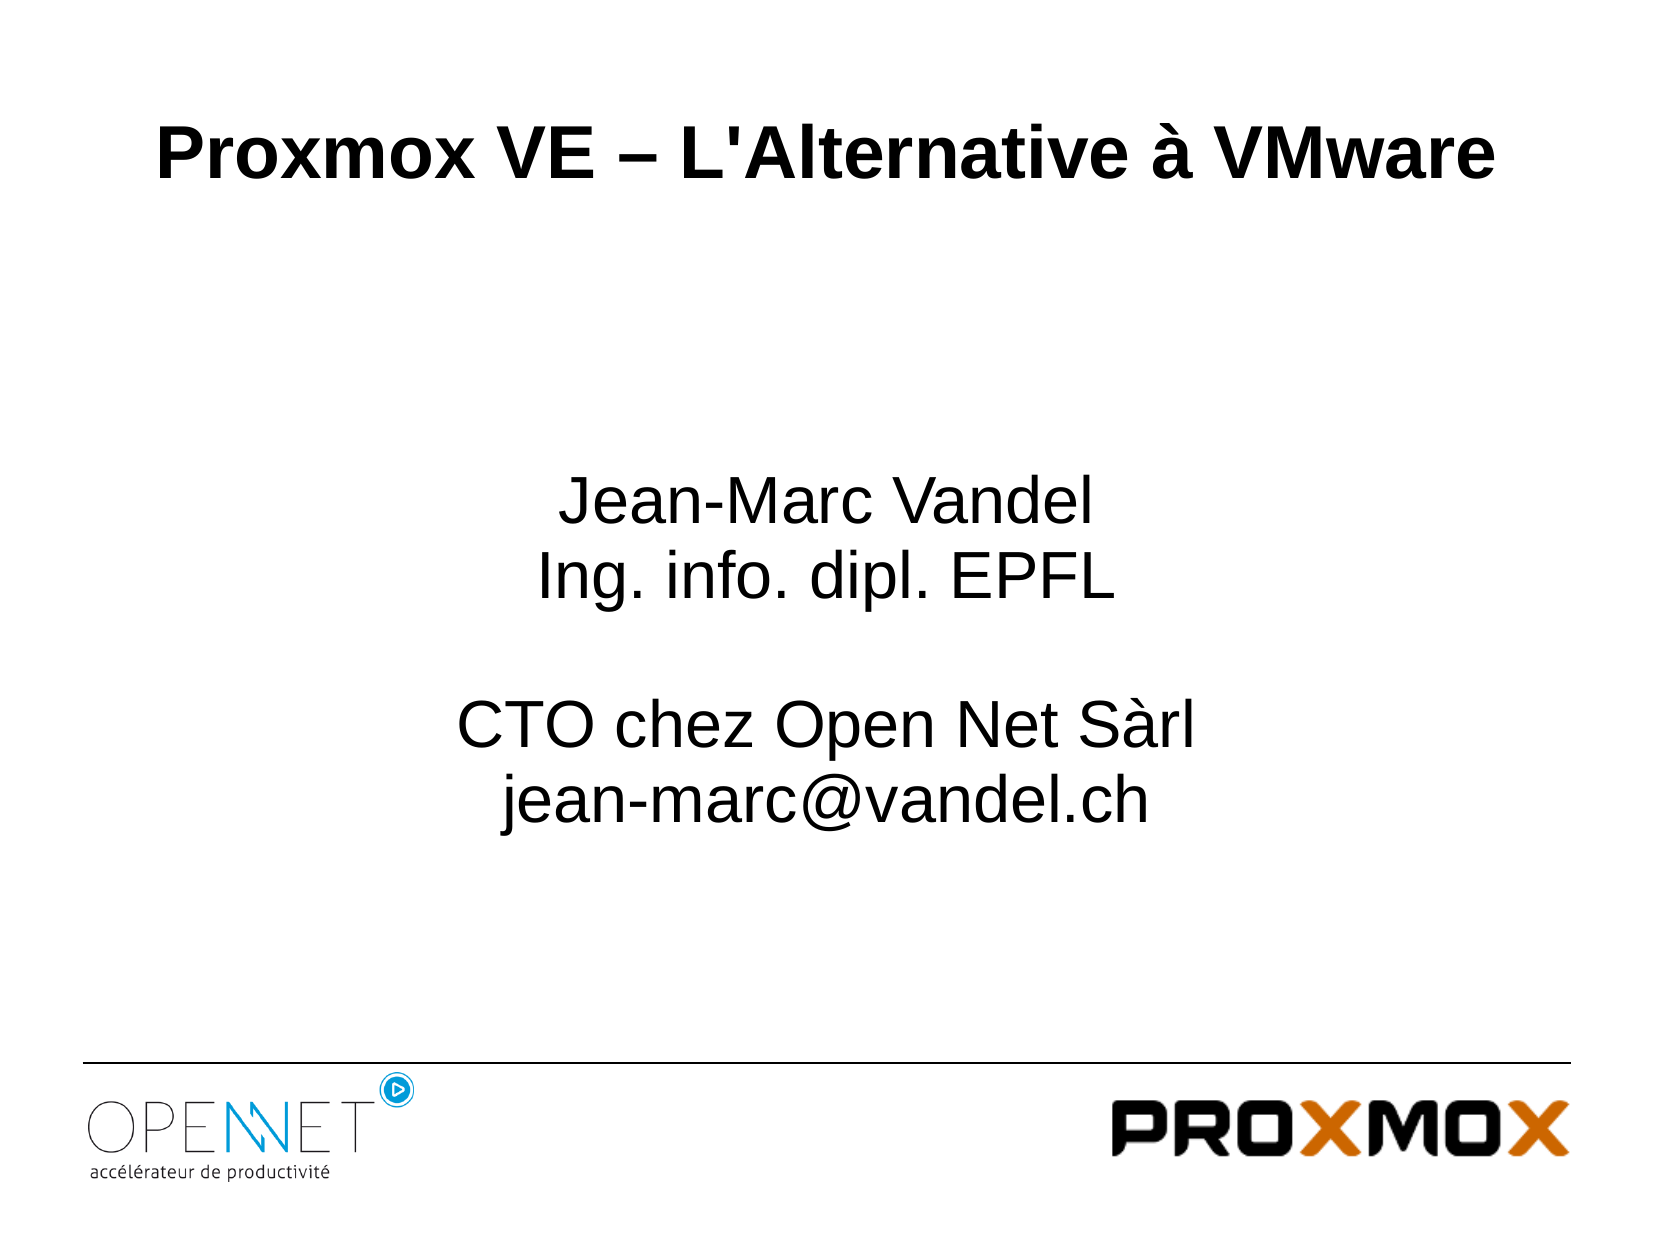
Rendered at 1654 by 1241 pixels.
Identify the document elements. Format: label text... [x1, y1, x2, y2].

subtitle Jean-Marc Vandel Ing. info. dipl. EPFL CTO chez Open Net Sàrl jean-marc@vandel.ch [82, 290, 1571, 1010]
picture [88, 1072, 414, 1182]
picture [1111, 1099, 1571, 1158]
title Proxmox VE – L'Alternative à VMware [82, 49, 1571, 257]
